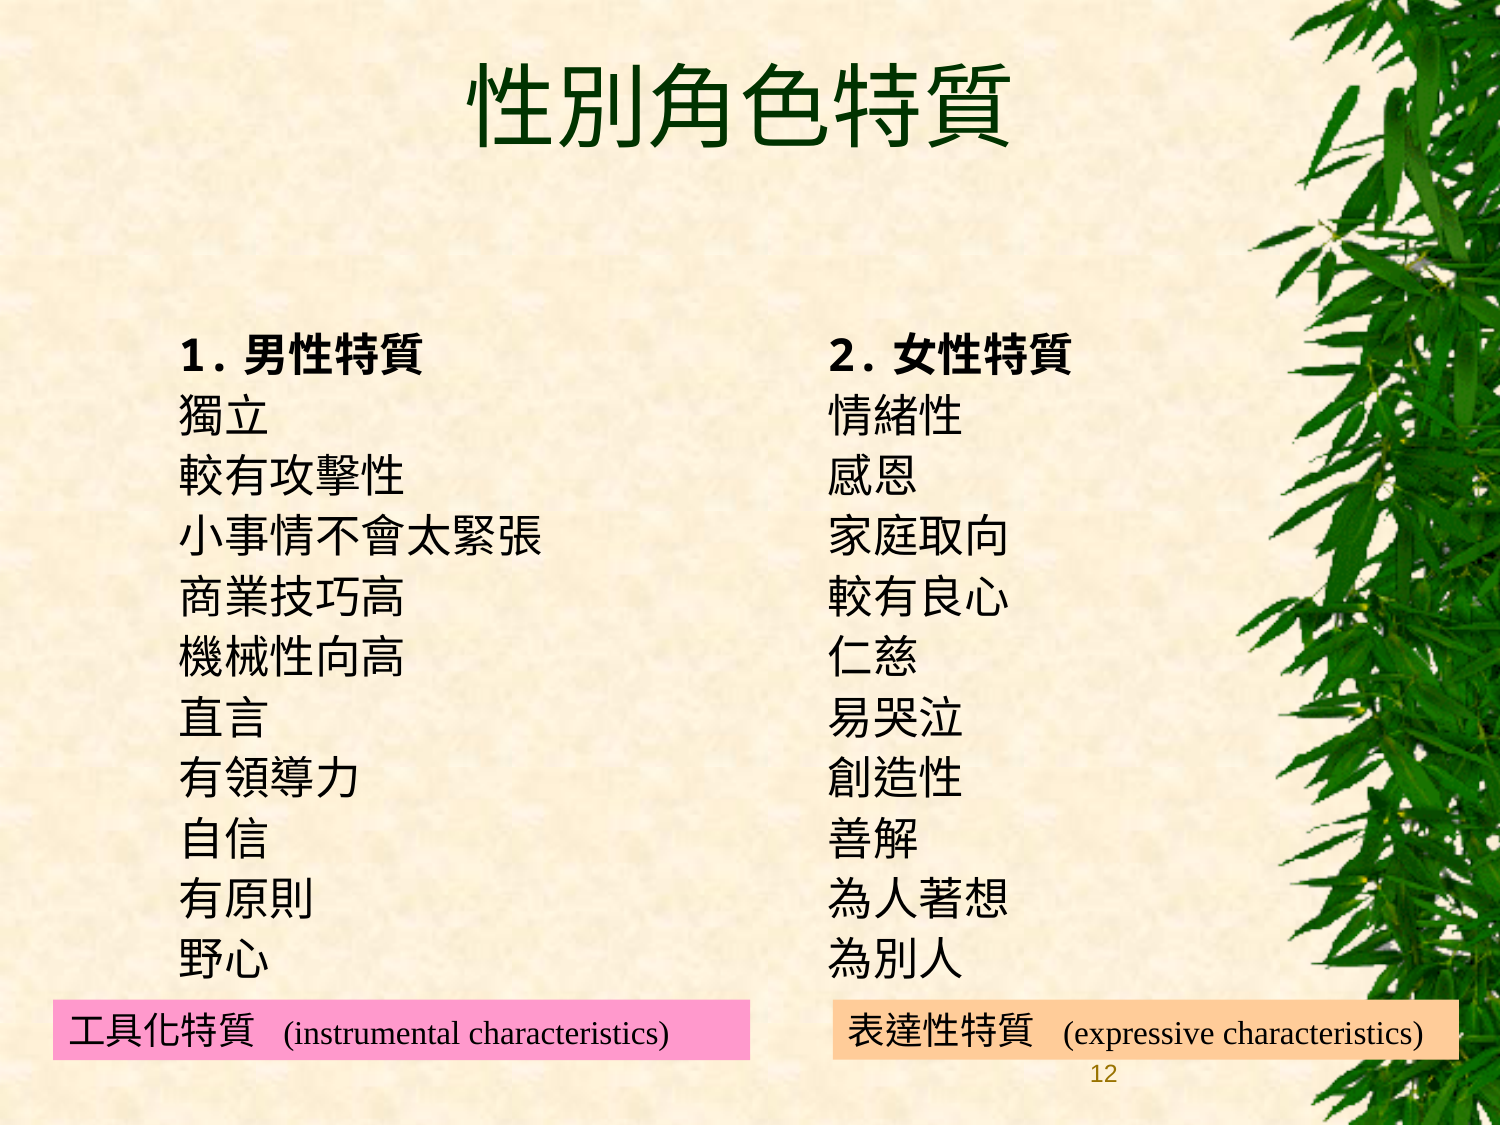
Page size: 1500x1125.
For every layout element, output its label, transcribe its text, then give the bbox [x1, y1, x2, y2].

text_box 表達性特質 (expressive characteristics) [832, 999, 1459, 1060]
list 2.女性特質 情緒性 感恩 家庭取向 較有良心 仁慈 易哭泣 創造性 善解 為人著想 為別人 [761, 324, 1388, 1000]
text_box 工具化特質 (instrumental characteristics) [53, 999, 751, 1061]
text_box [1074, 1042, 1426, 1103]
title 性別角色特質 [64, 42, 1415, 167]
list 1.男性特質 獨立 較有攻擊性 小事情不會太緊張 商業技巧高 機械性向高 直言 有領導力 自信 有原則 野心 [112, 324, 739, 999]
